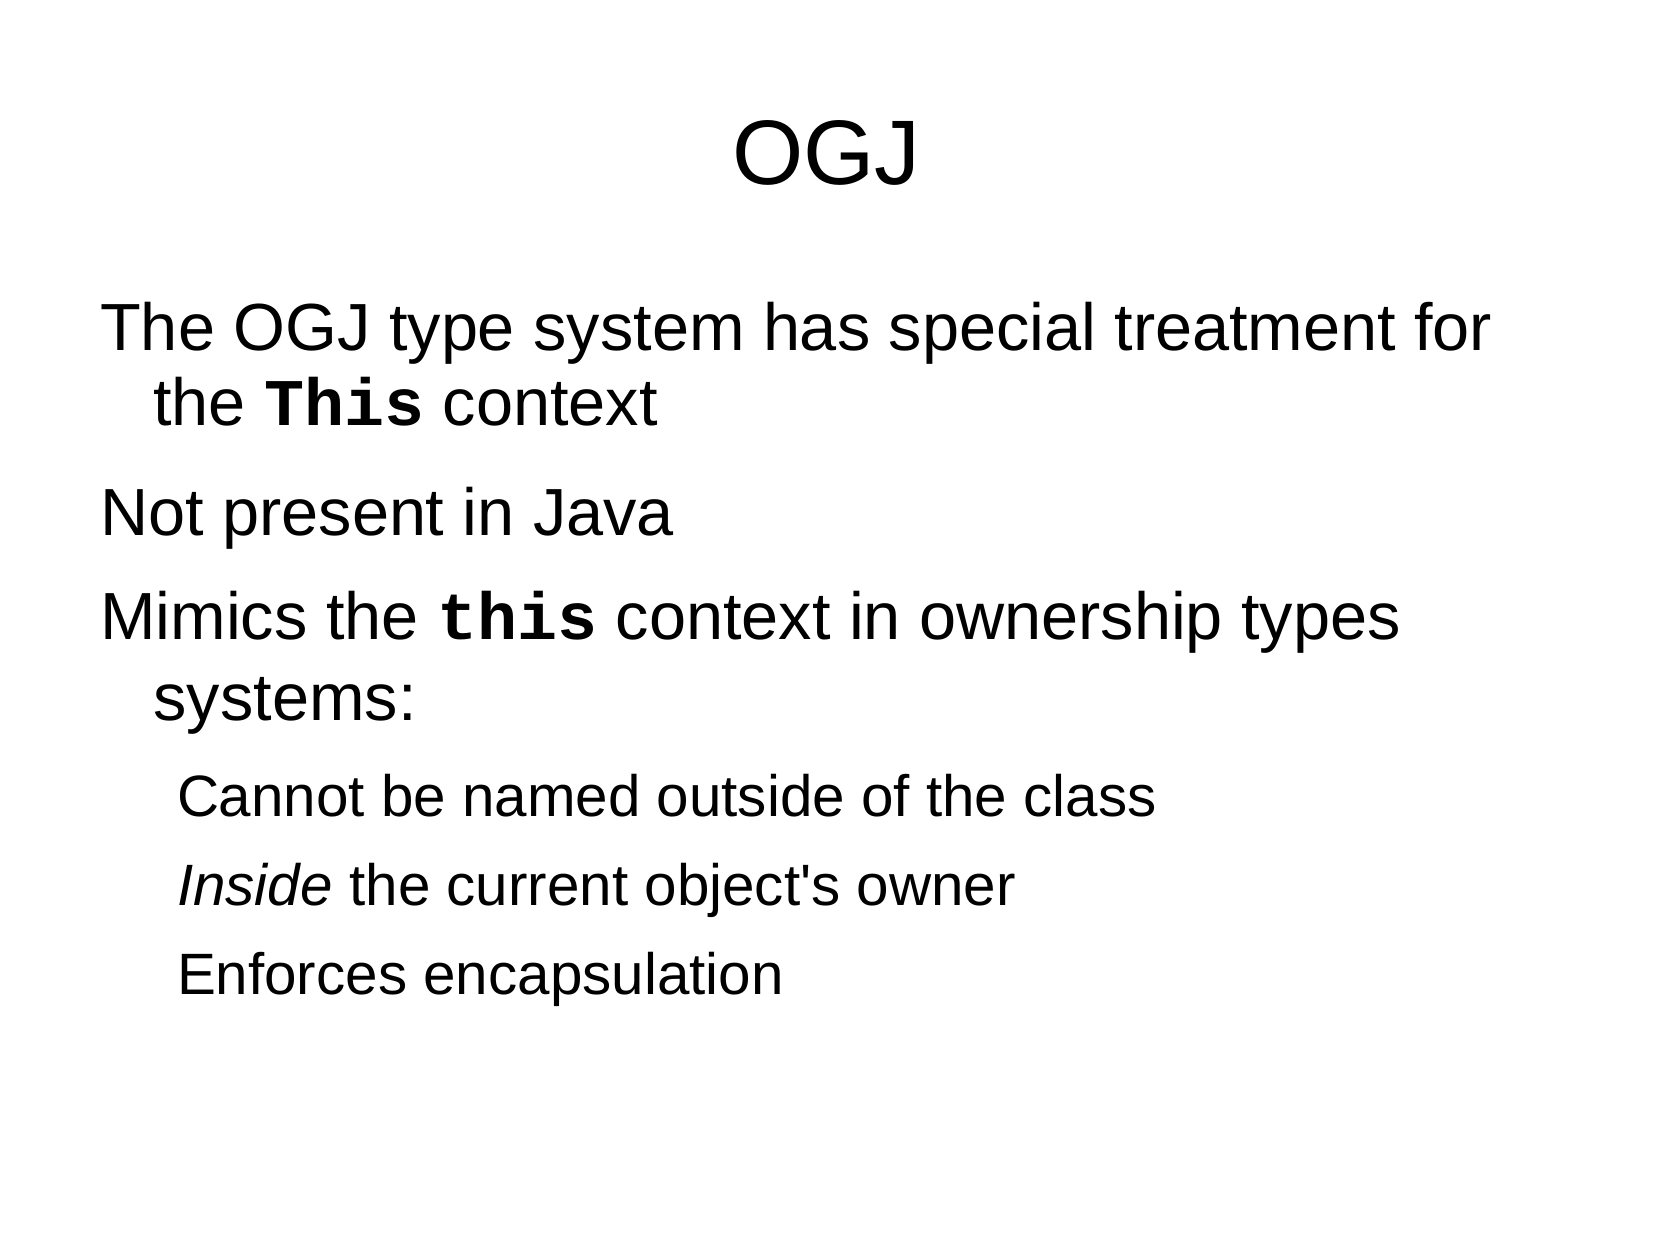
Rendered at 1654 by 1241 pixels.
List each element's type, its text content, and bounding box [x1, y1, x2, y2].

list The OGJ type system has special treatment for the This context Not present in Java Mimics the this context in ownership types systems: Cannot be named outside of the class Inside the current object's owner Enforces encapsulation [82, 290, 1571, 1094]
title OGJ [82, 56, 1571, 250]
